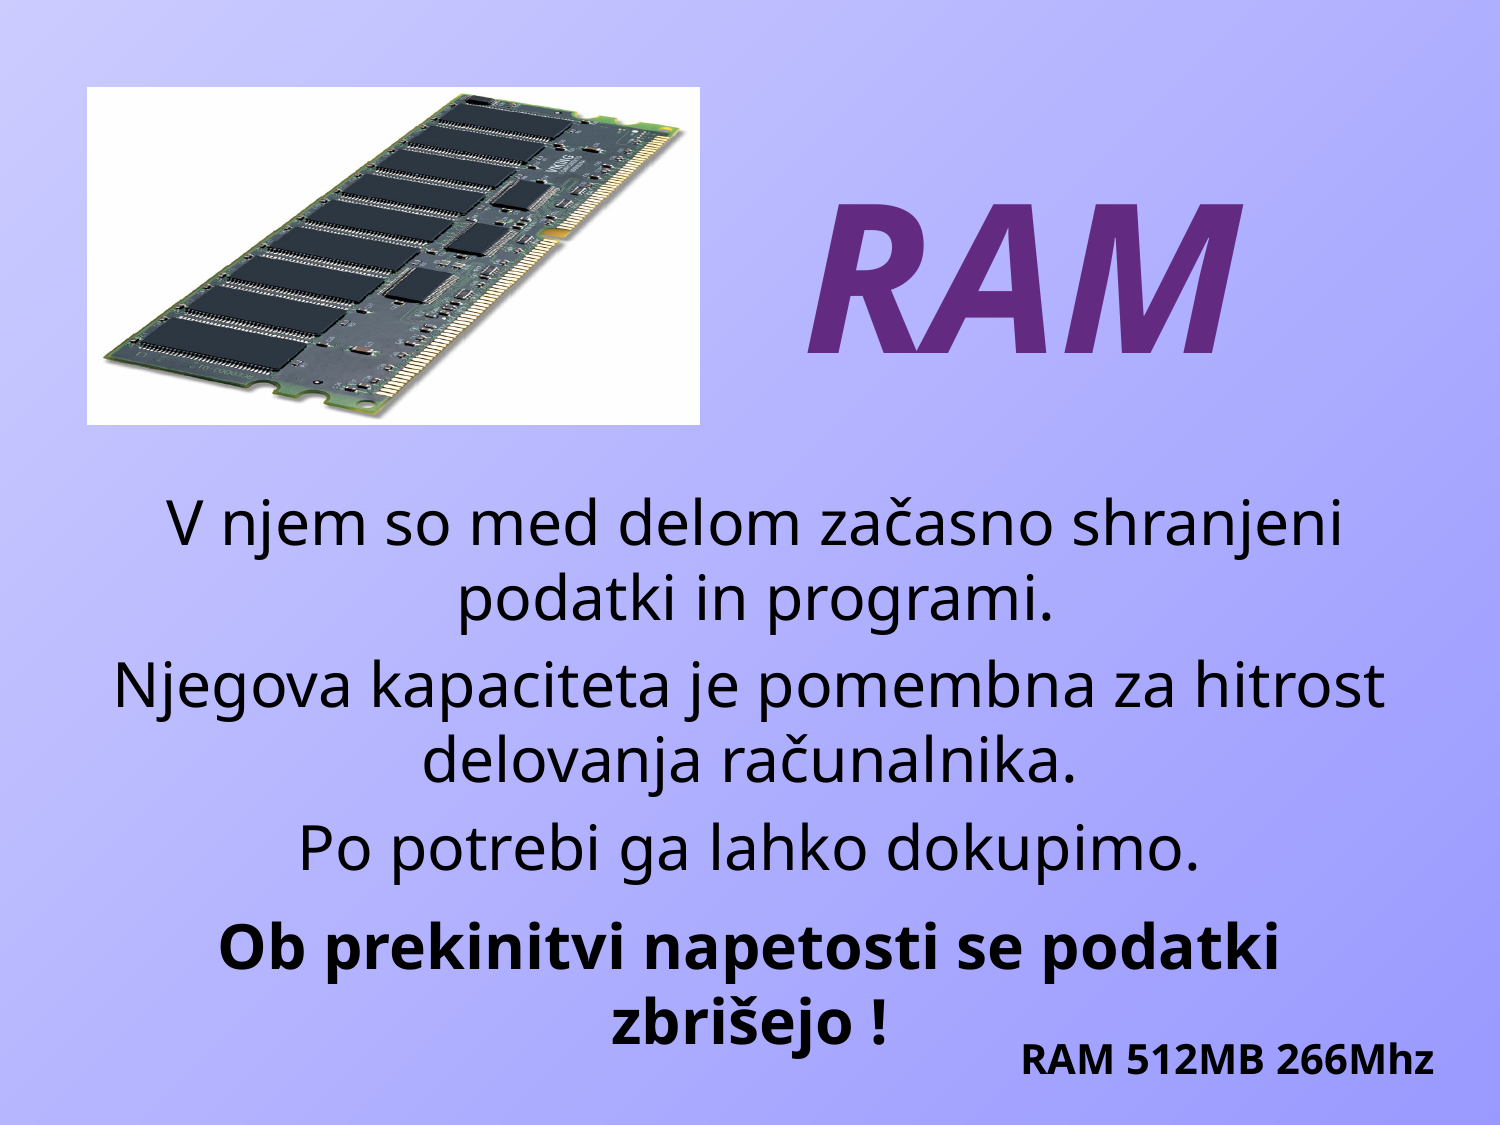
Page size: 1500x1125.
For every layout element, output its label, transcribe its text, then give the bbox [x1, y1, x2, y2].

text_box V njem so med delom začasno shranjeni podatki in programi. [49, 474, 1463, 641]
picture [87, 87, 700, 425]
text_box Njegova kapaciteta je pomembna za hitrost delovanja računalnika. [87, 637, 1413, 800]
text_box RAM 512MB 266Mhz [737, 1025, 1450, 1091]
text_box Ob prekinitvi napetosti se podatki zbrišejo ! [62, 899, 1438, 1066]
text_box RAM [787, 137, 1400, 403]
text_box Po potrebi ga lahko dokupimo. [74, 800, 1425, 891]
